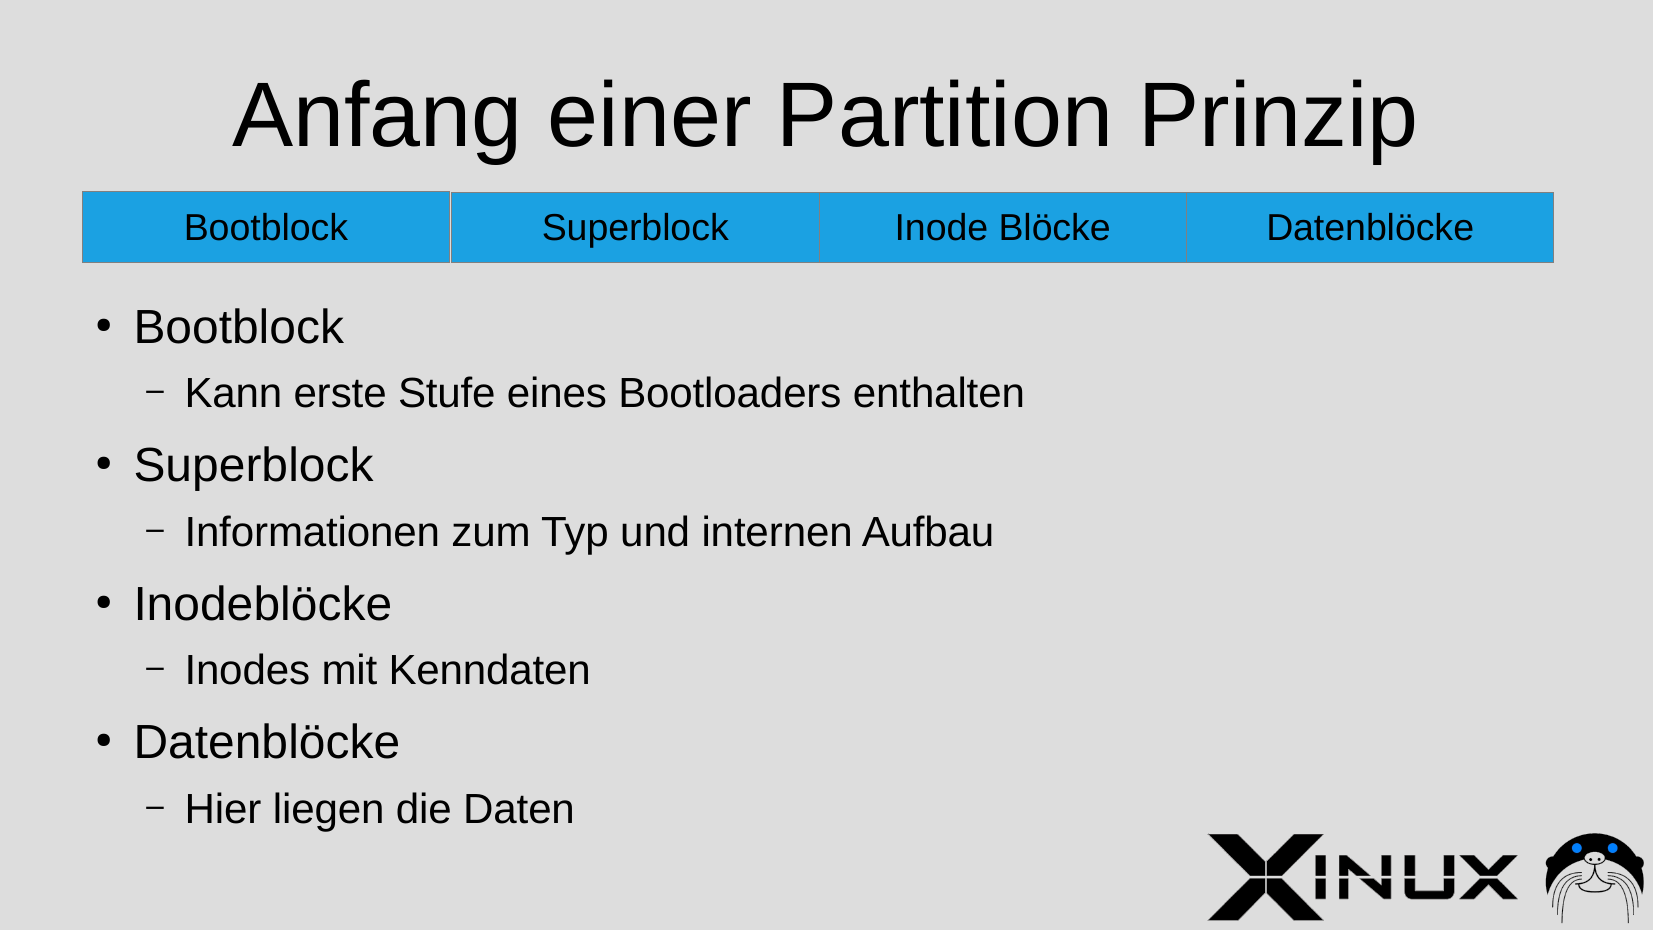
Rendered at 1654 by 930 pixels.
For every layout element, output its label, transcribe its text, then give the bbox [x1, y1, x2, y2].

picture [1200, 824, 1650, 930]
text_box Datenblöcke [1186, 192, 1554, 263]
text_box Superblock [451, 192, 819, 263]
text_box Inode Blöcke [819, 192, 1186, 263]
list Bootblock Kann erste Stufe eines Bootloaders enthalten Superblock Informationen zum Typ und internen Aufbau Inodeblöcke Inodes mit Kenndaten Datenblöcke Hier liegen die Daten [82, 299, 1571, 839]
title Anfang einer Partition Prinzip [82, 37, 1571, 193]
text_box Bootblock [82, 191, 450, 263]
